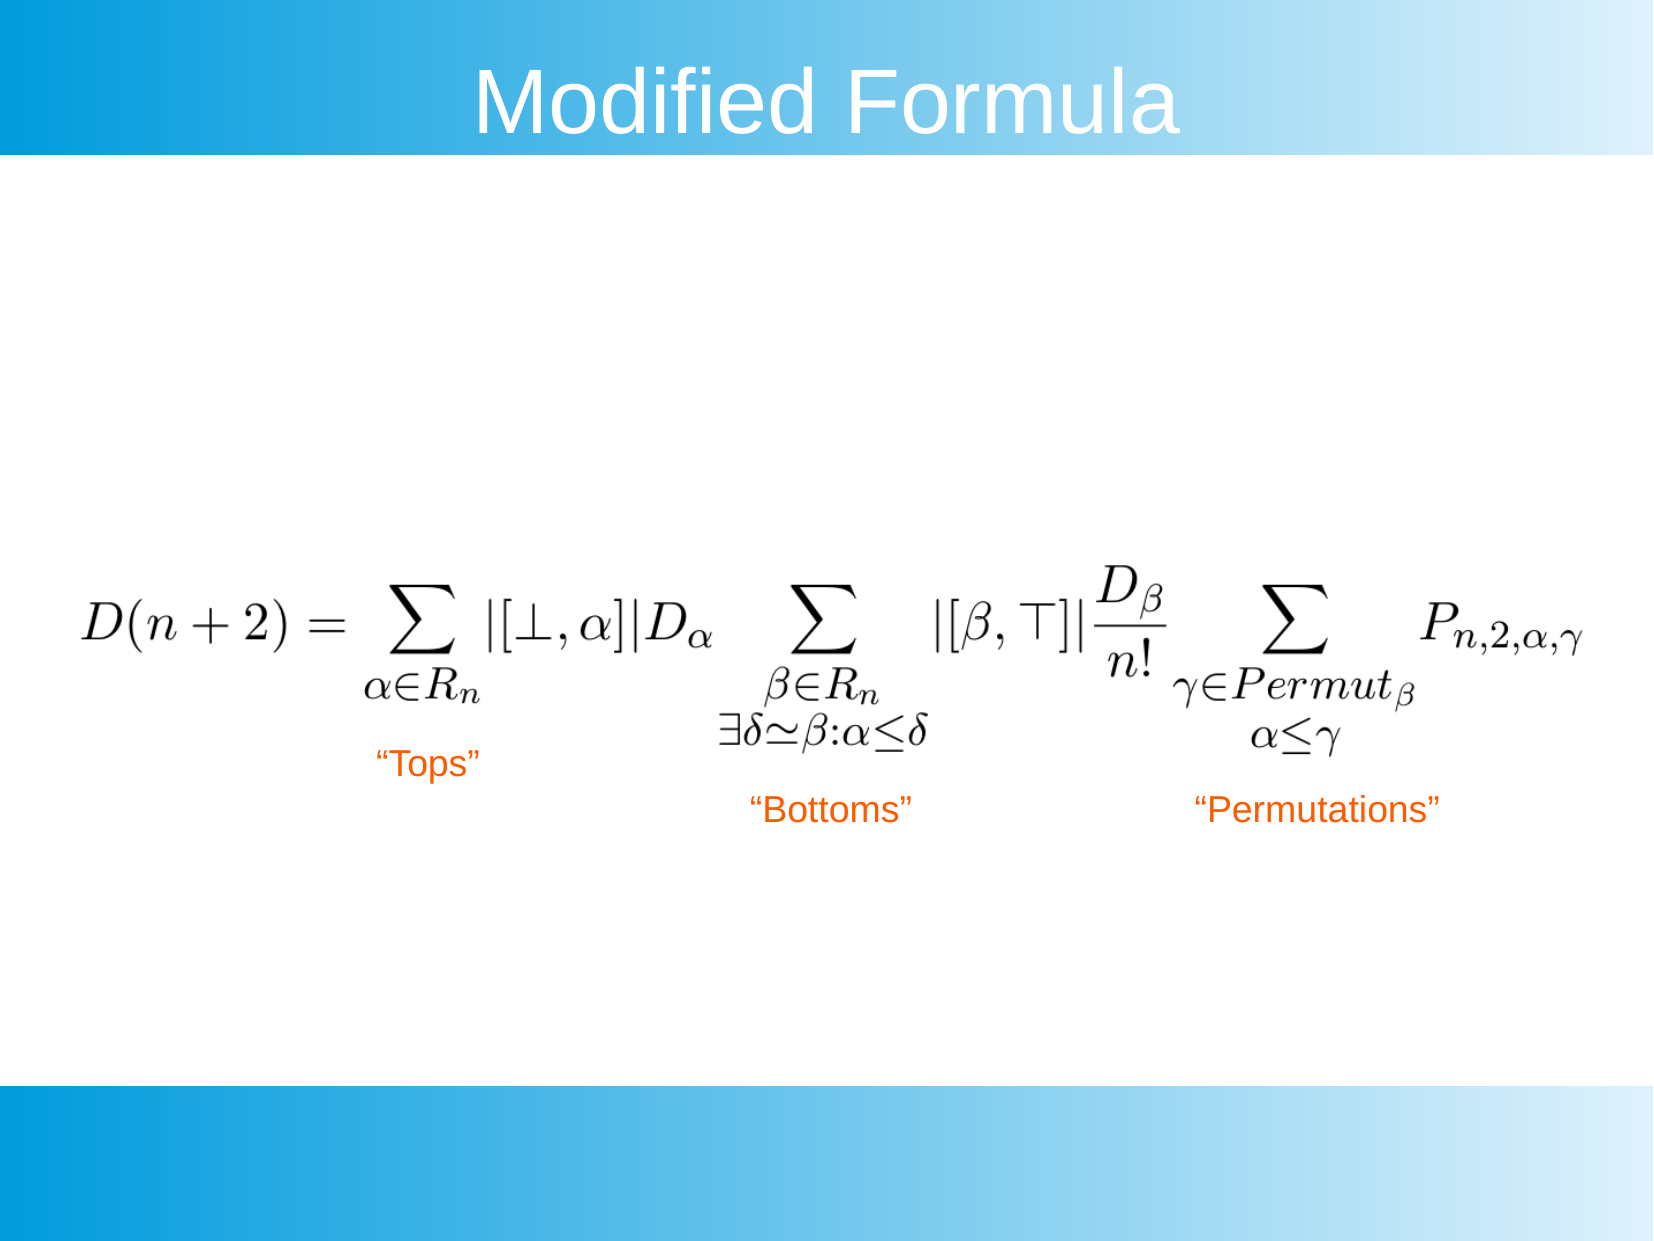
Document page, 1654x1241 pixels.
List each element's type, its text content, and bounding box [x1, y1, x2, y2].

title Modified Formula [82, 49, 1571, 155]
picture [63, 535, 1621, 782]
text_box “Tops” [361, 735, 496, 792]
text_box “Permutations” [1179, 781, 1456, 839]
text_box “Bottoms” [735, 781, 928, 839]
